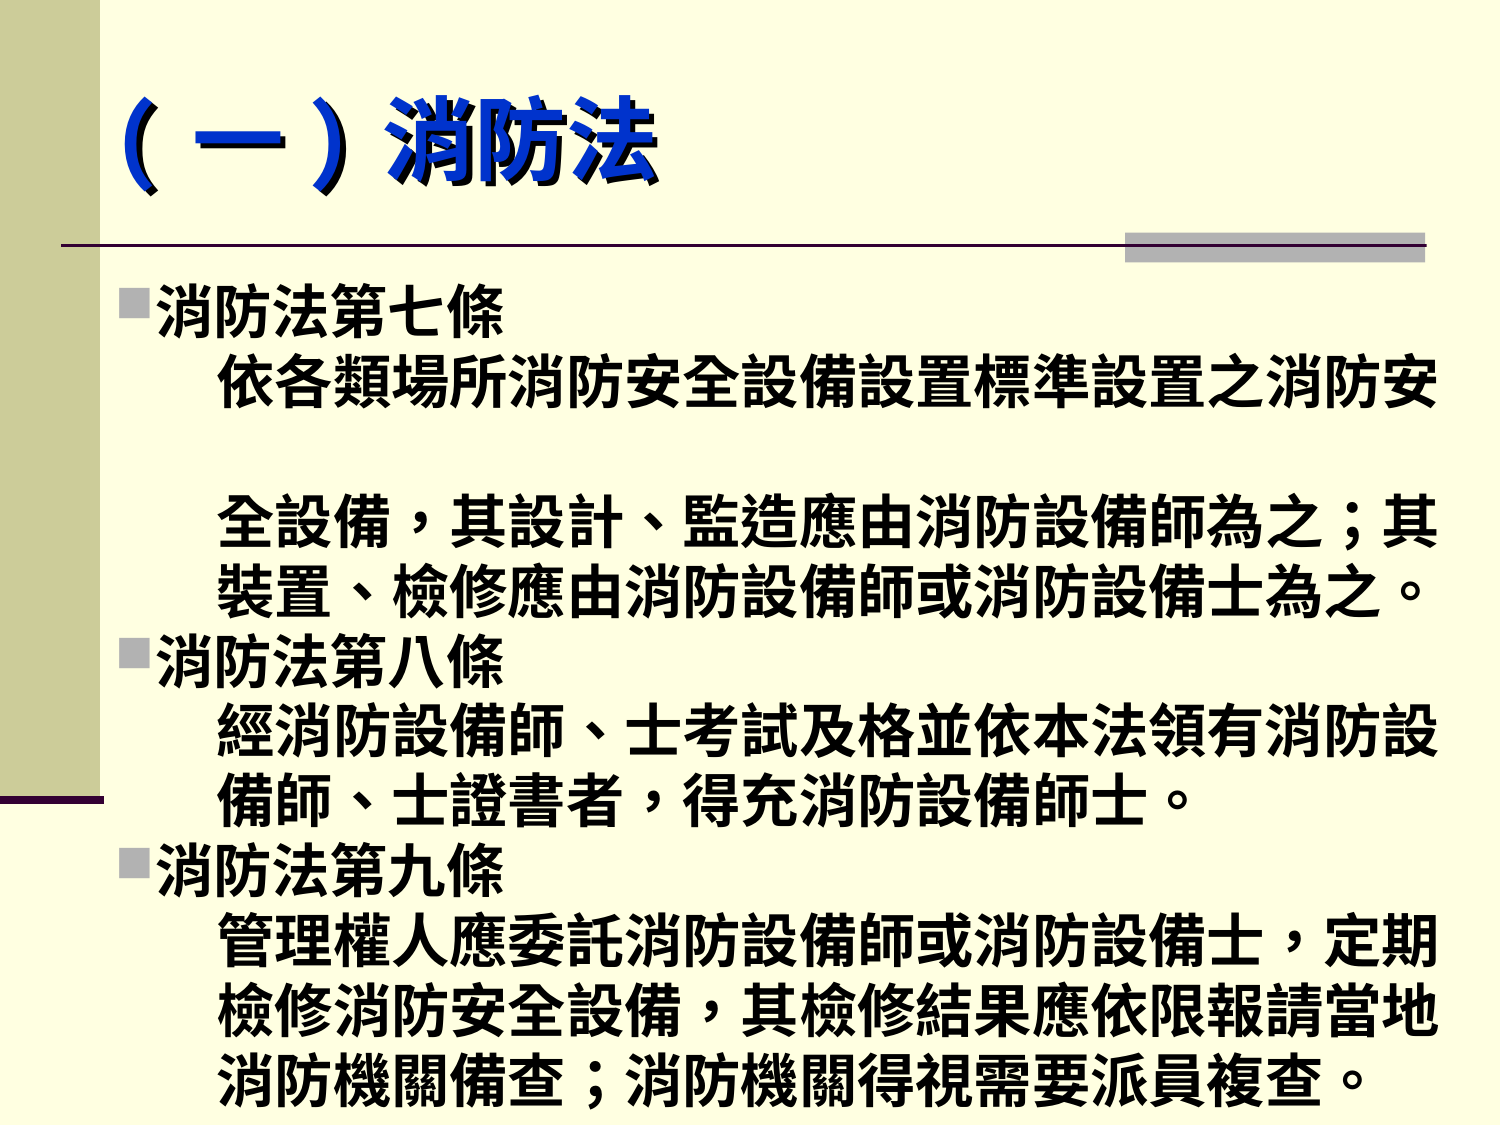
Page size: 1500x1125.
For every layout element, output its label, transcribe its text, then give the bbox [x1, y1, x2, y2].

text_box (一)消防法 [100, 42, 1376, 231]
text_box 消防法第七條 依各類場所消防安全設備設置標準設置之消防安 全設備，其設計、監造應由消防設備師為之；其 裝置、檢修應由消防設備師或消防設備士為之。 消防法第八條 經消防設備師、士考試及格並依本法領有消防設 備師、士證書者，得充消防設備師士。 消防法第九條 管理權人應委託消防設備師或消防設備士，定期 檢修消防安全設備，其檢修結果應依限報請當地 消防機關備查；消防機關得視需要派員複查。 [100, 267, 1459, 1125]
